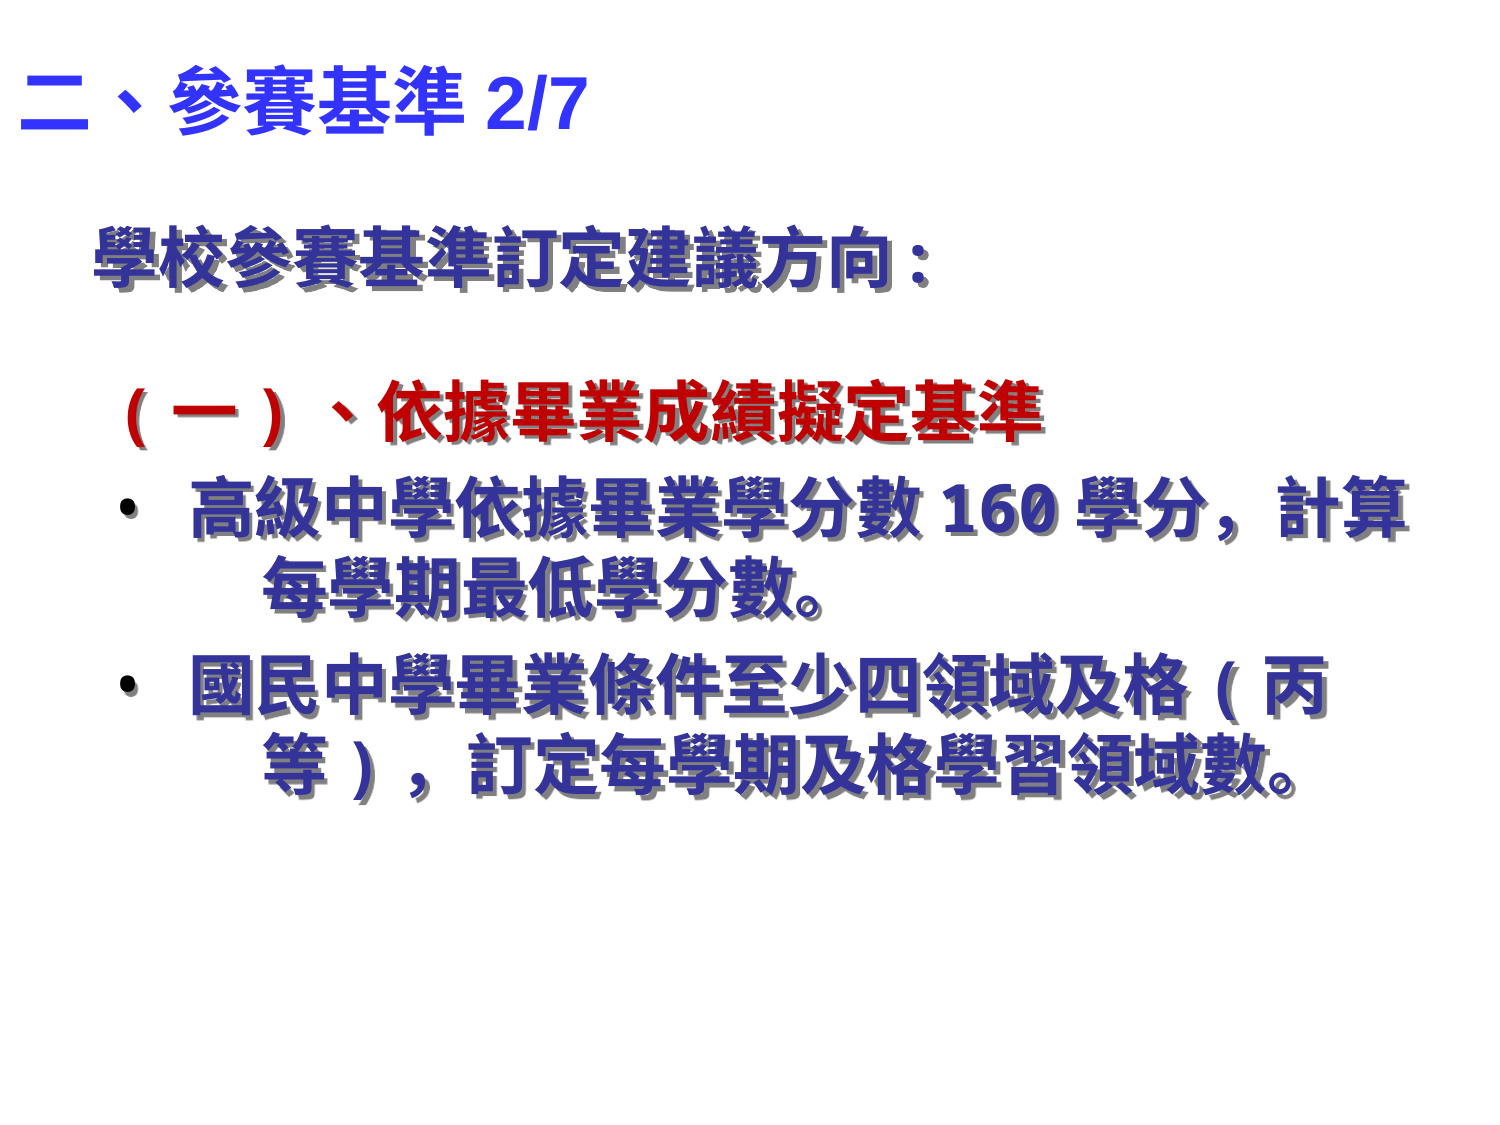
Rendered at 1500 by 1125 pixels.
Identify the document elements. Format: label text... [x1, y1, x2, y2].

list (一)、依據畢業成績擬定基準 高級中學依據畢業學分數160學分，計算每學期最低學分數。 國民中學畢業條件至少四領域及格(丙等)，訂定每學期及格學習領域數。 [100, 361, 1436, 835]
text_box 二、參賽基準2/7 [2, 4, 1278, 194]
title 學校參賽基準訂定建議方向: [76, 196, 1427, 315]
